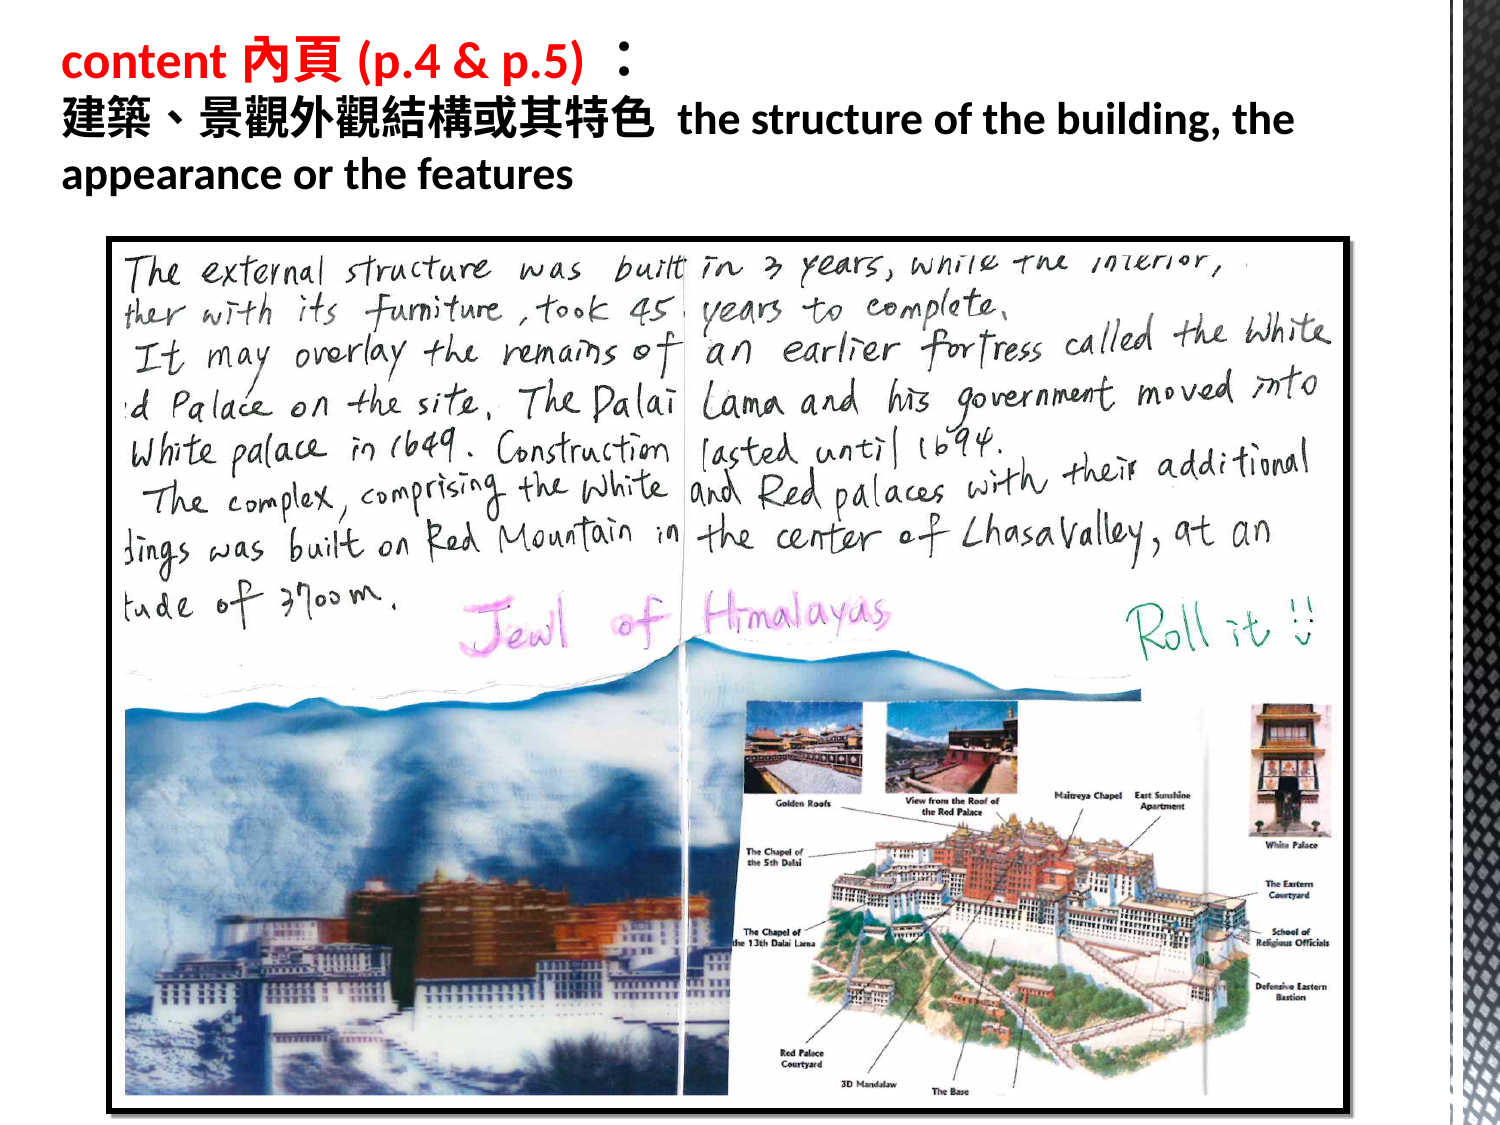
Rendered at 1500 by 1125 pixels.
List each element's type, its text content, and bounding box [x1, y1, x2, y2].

picture [112, 242, 1344, 1109]
title content內頁(p.4 & p.5)： 建築、景觀外觀結構或其特色 the structure of the building, the appearance or the features [46, 10, 1436, 215]
